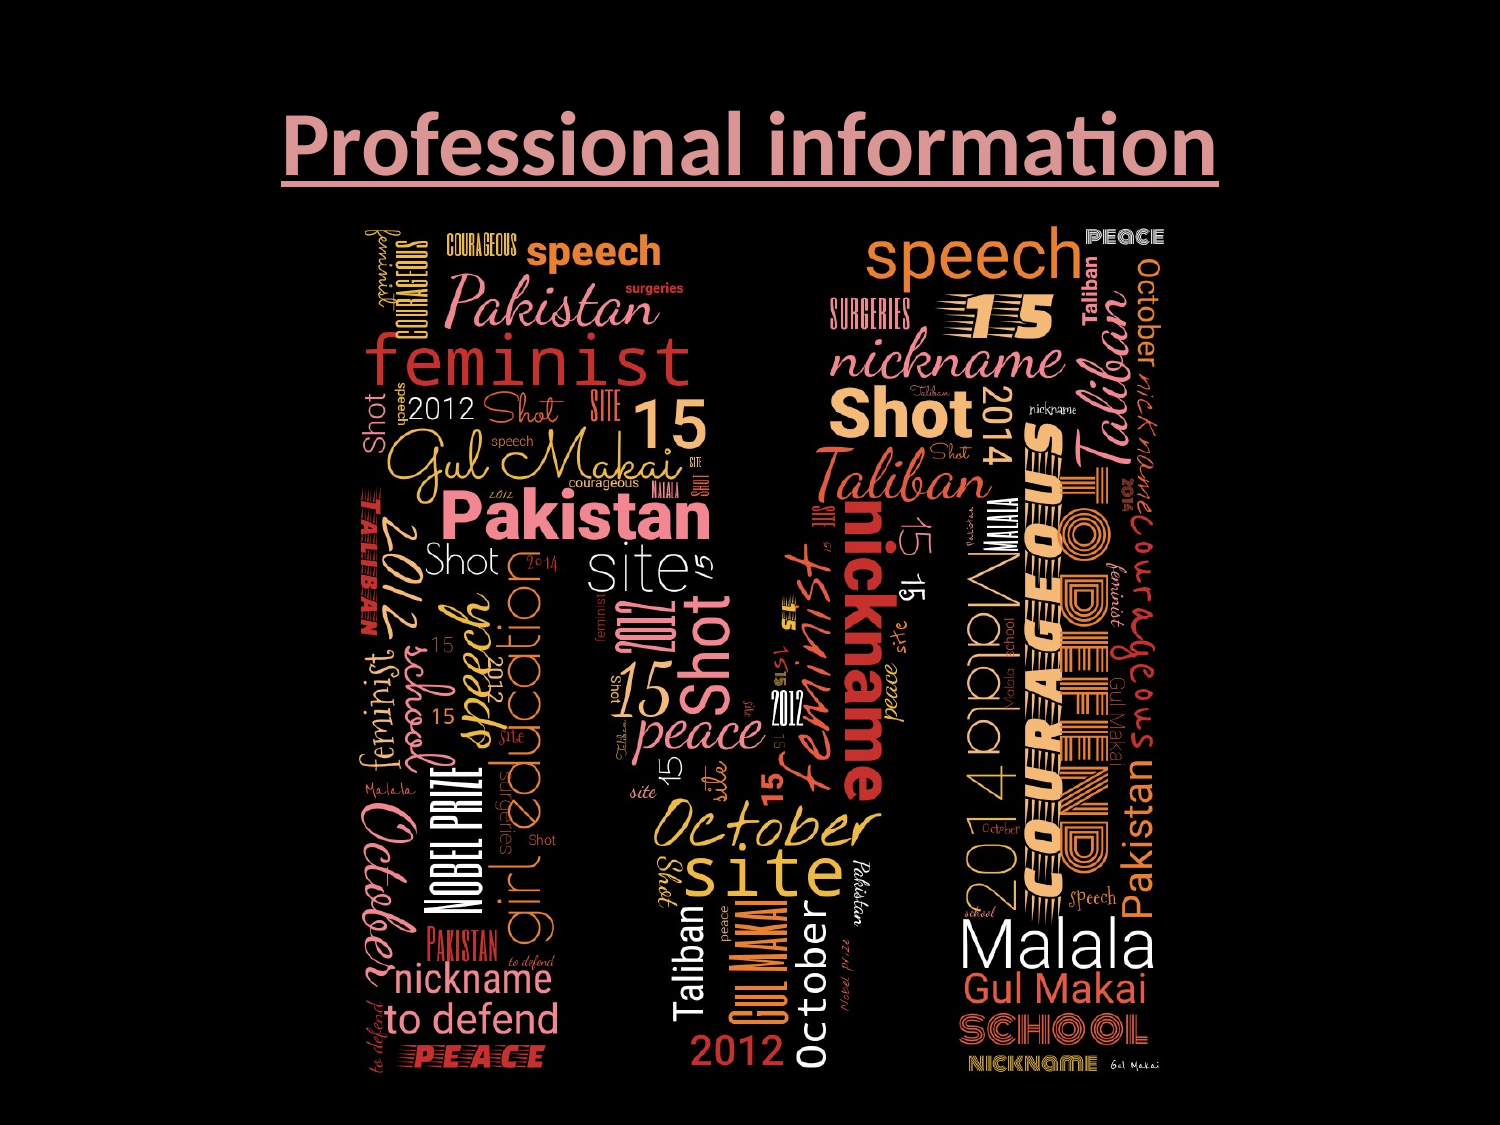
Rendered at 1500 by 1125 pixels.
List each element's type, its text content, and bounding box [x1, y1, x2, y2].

title Professional information [75, 45, 1425, 233]
picture [0, 0, 1500, 1125]
